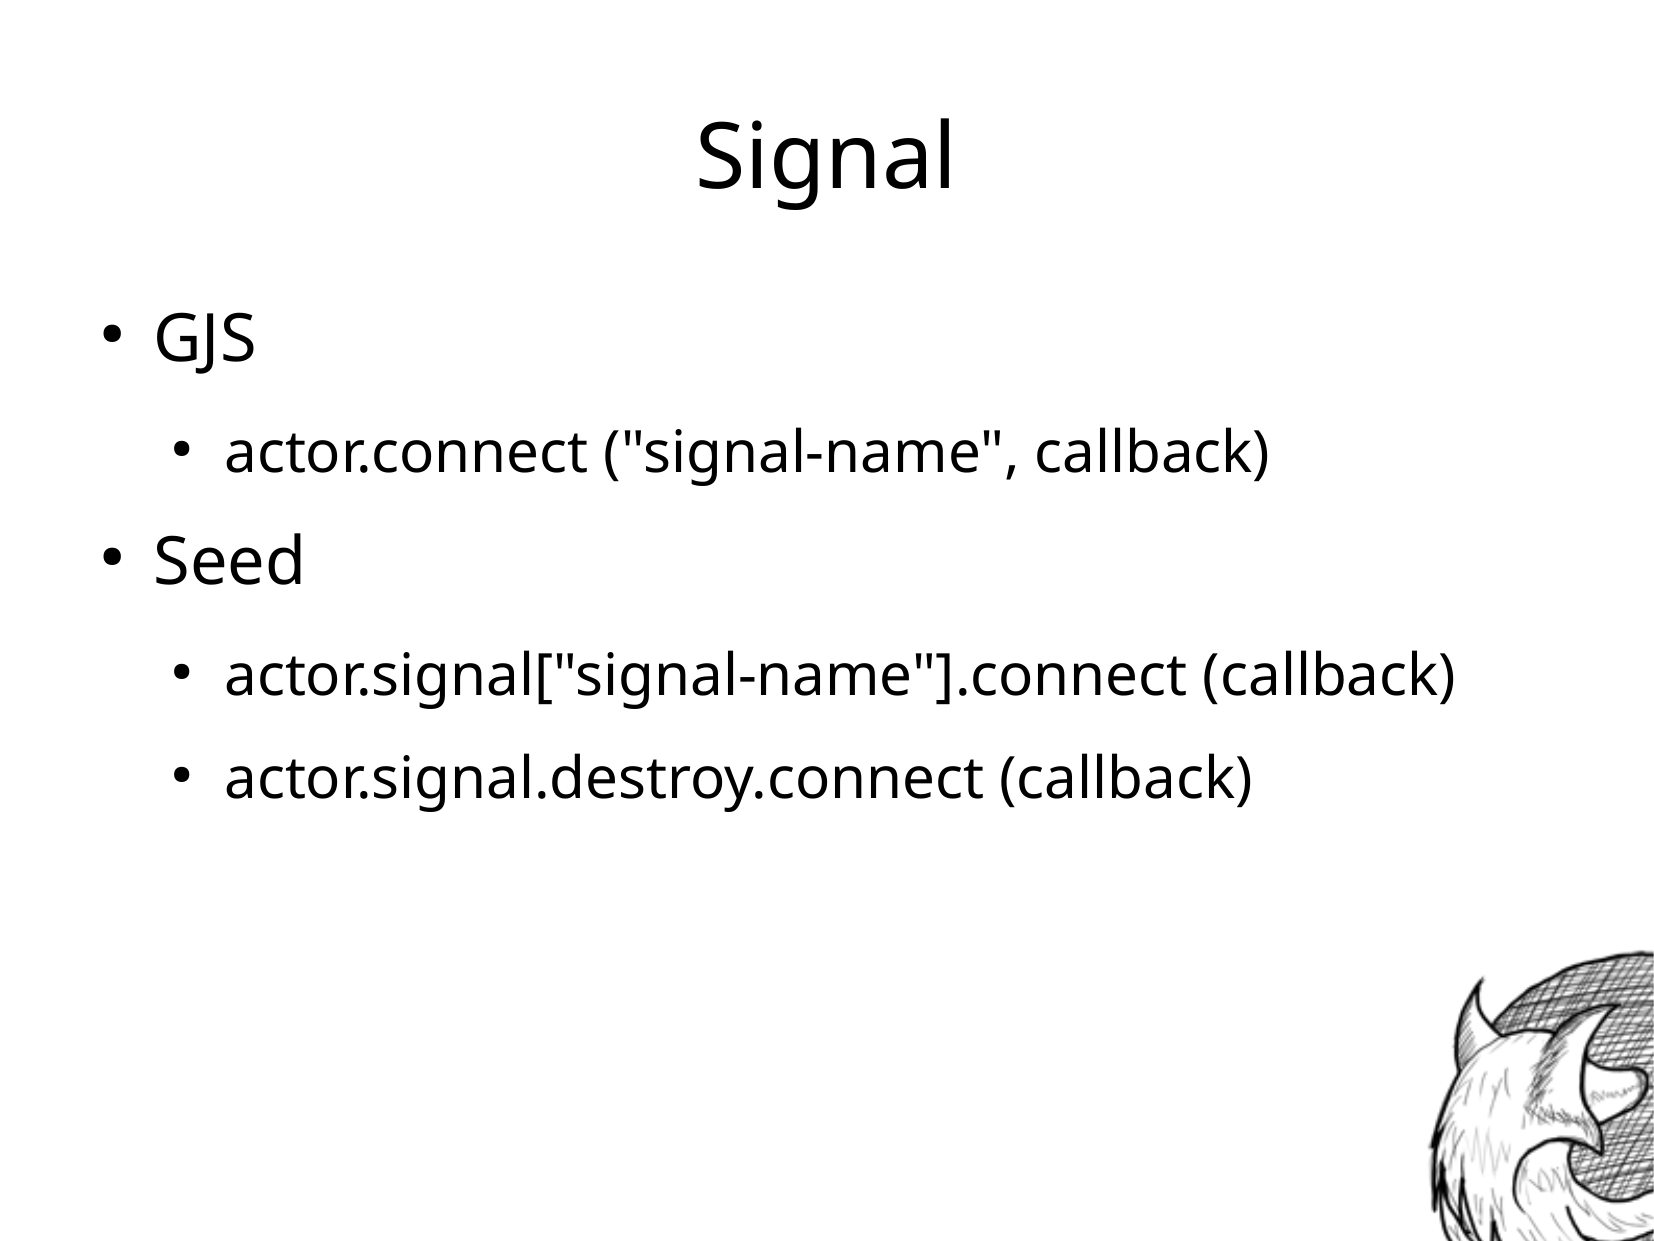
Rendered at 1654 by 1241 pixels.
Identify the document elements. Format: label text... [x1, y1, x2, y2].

picture [1386, 915, 1654, 1241]
title Signal [82, 56, 1571, 250]
list GJS actor.connect ("signal-name", callback) Seed actor.signal["signal-name"].connect (callback) actor.signal.destroy.connect (callback) [82, 290, 1571, 1109]
